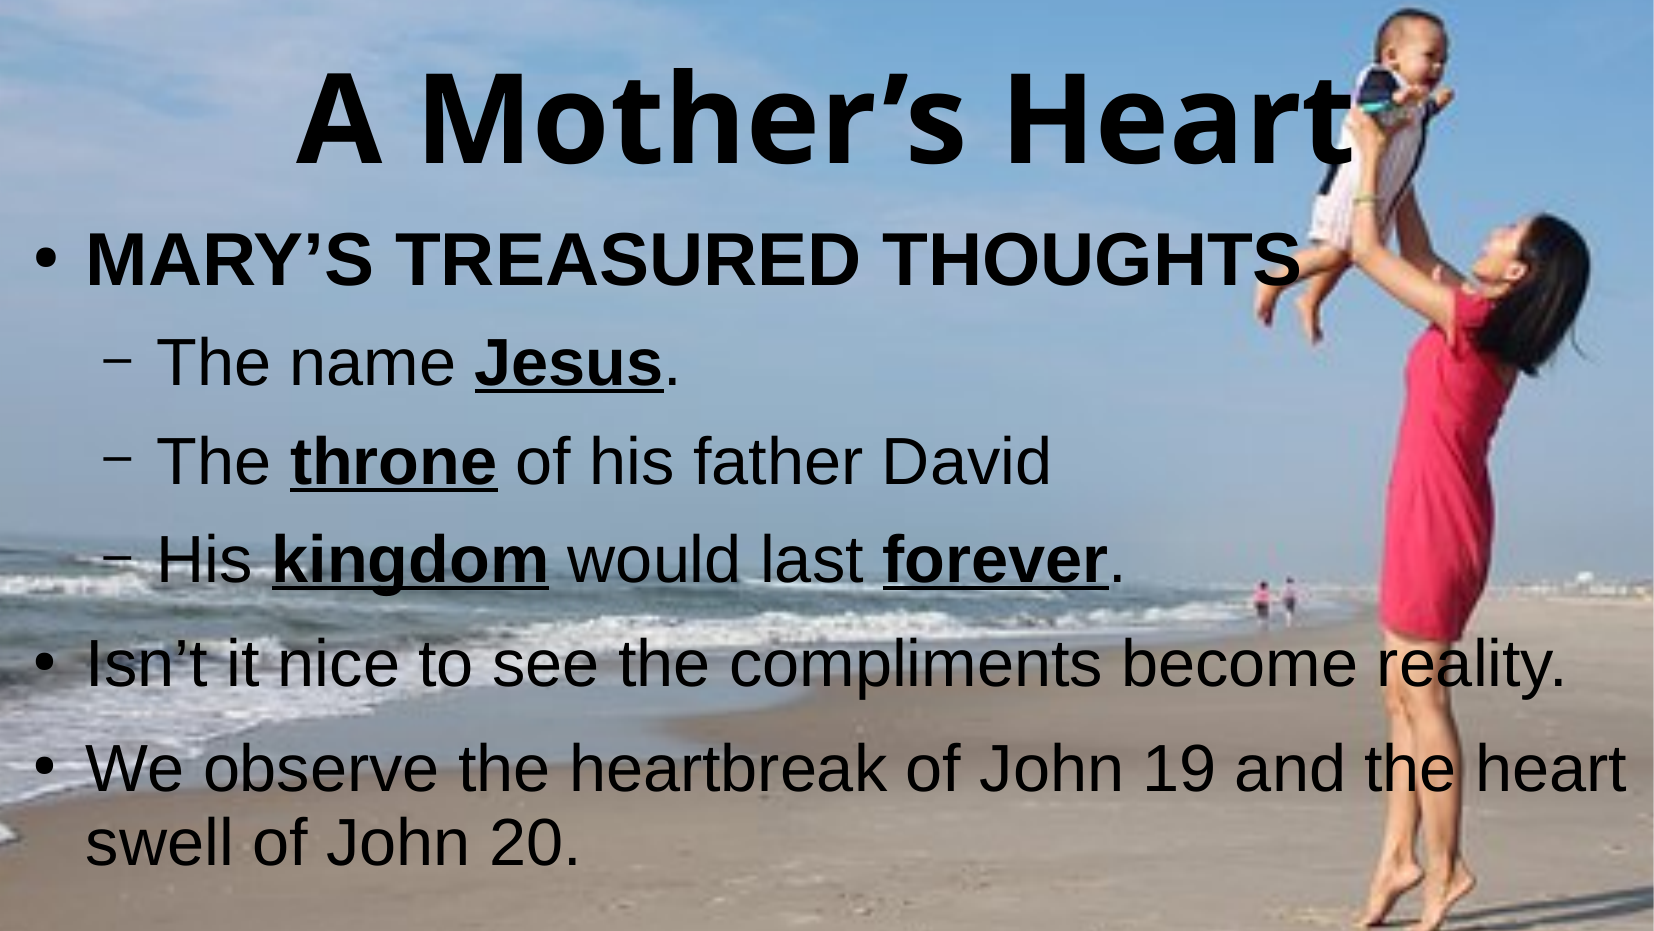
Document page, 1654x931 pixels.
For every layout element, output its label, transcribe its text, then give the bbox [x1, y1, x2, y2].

picture [0, 0, 1654, 931]
title A Mother’s Heart [82, 37, 1571, 193]
list MARY’S TREASURED THOUGHTS The name Jesus. The throne of his father David His kingdom would last forever. Isn’t it nice to see the compliments become reality. We observe the heartbreak of John 19 and the heart swell of John 20. [15, 217, 1636, 916]
